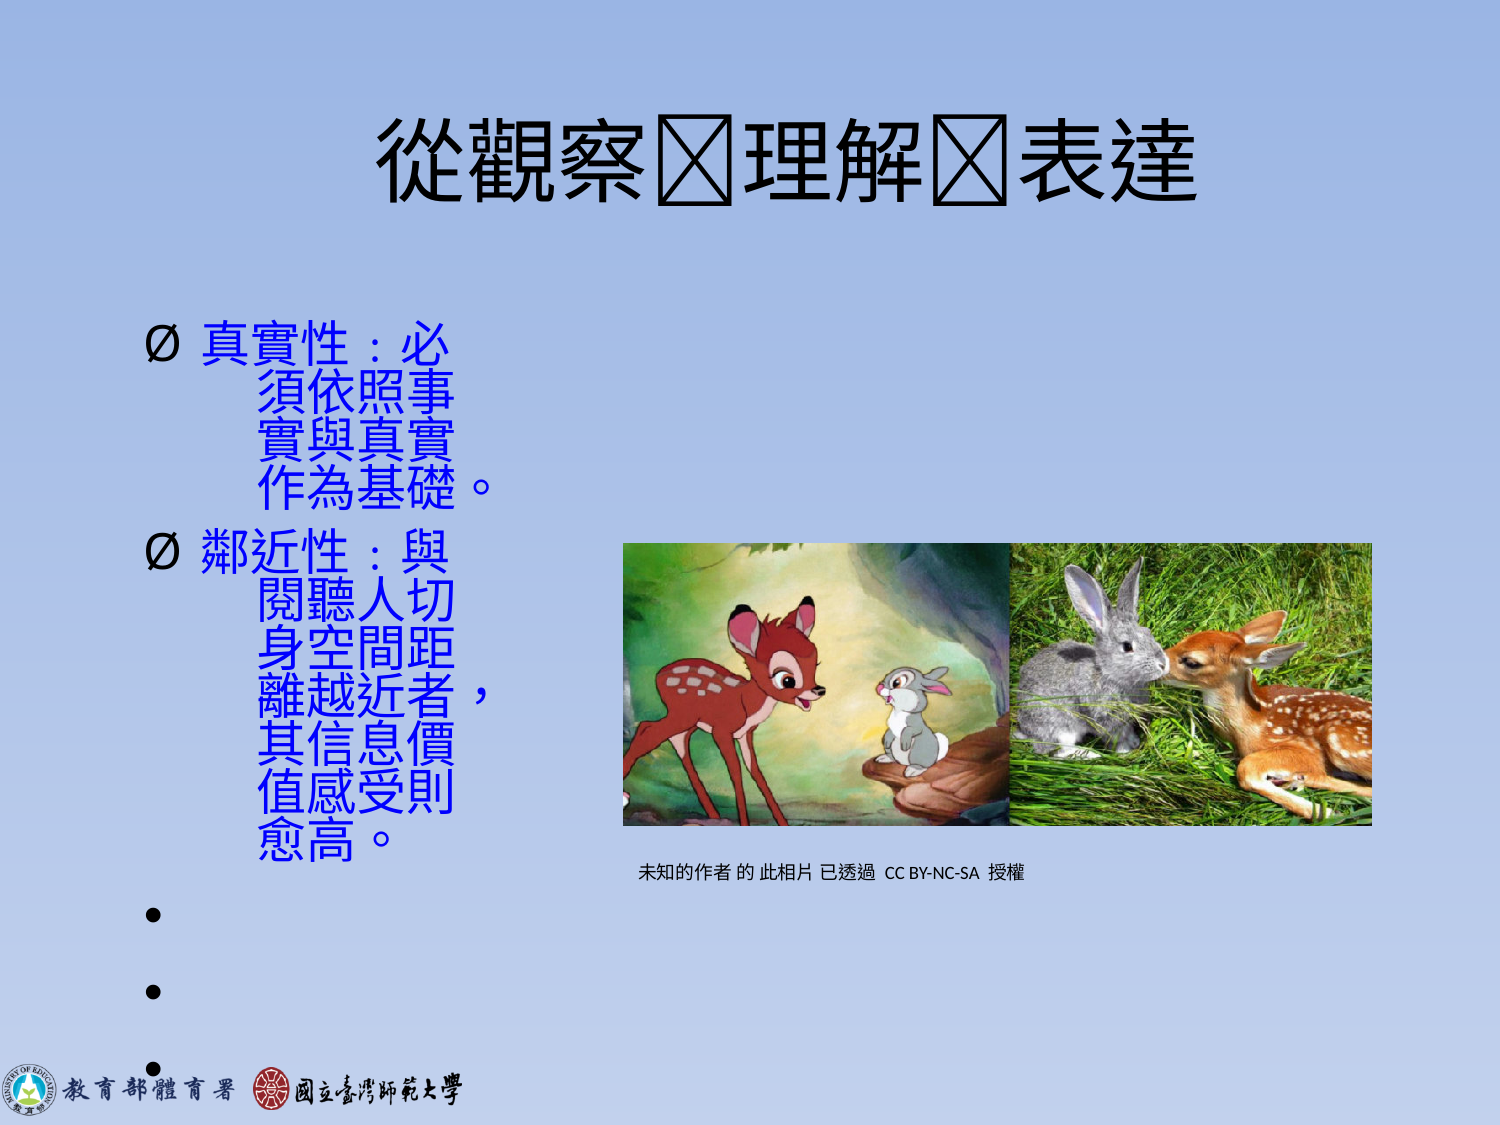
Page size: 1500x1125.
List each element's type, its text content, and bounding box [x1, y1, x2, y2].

list 真實性﹕必須依照事實與真實作為基礎。 鄰近性﹕與閱聽人切身空間距離越近者，其信息價值感受則愈高。 [128, 316, 508, 1043]
picture [623, 543, 1372, 826]
title 從觀察理解表達 [150, 83, 1426, 234]
text_box 未知的作者 的 此相片 已透過 CC BY-NC-SA 授權 [623, 853, 1372, 891]
